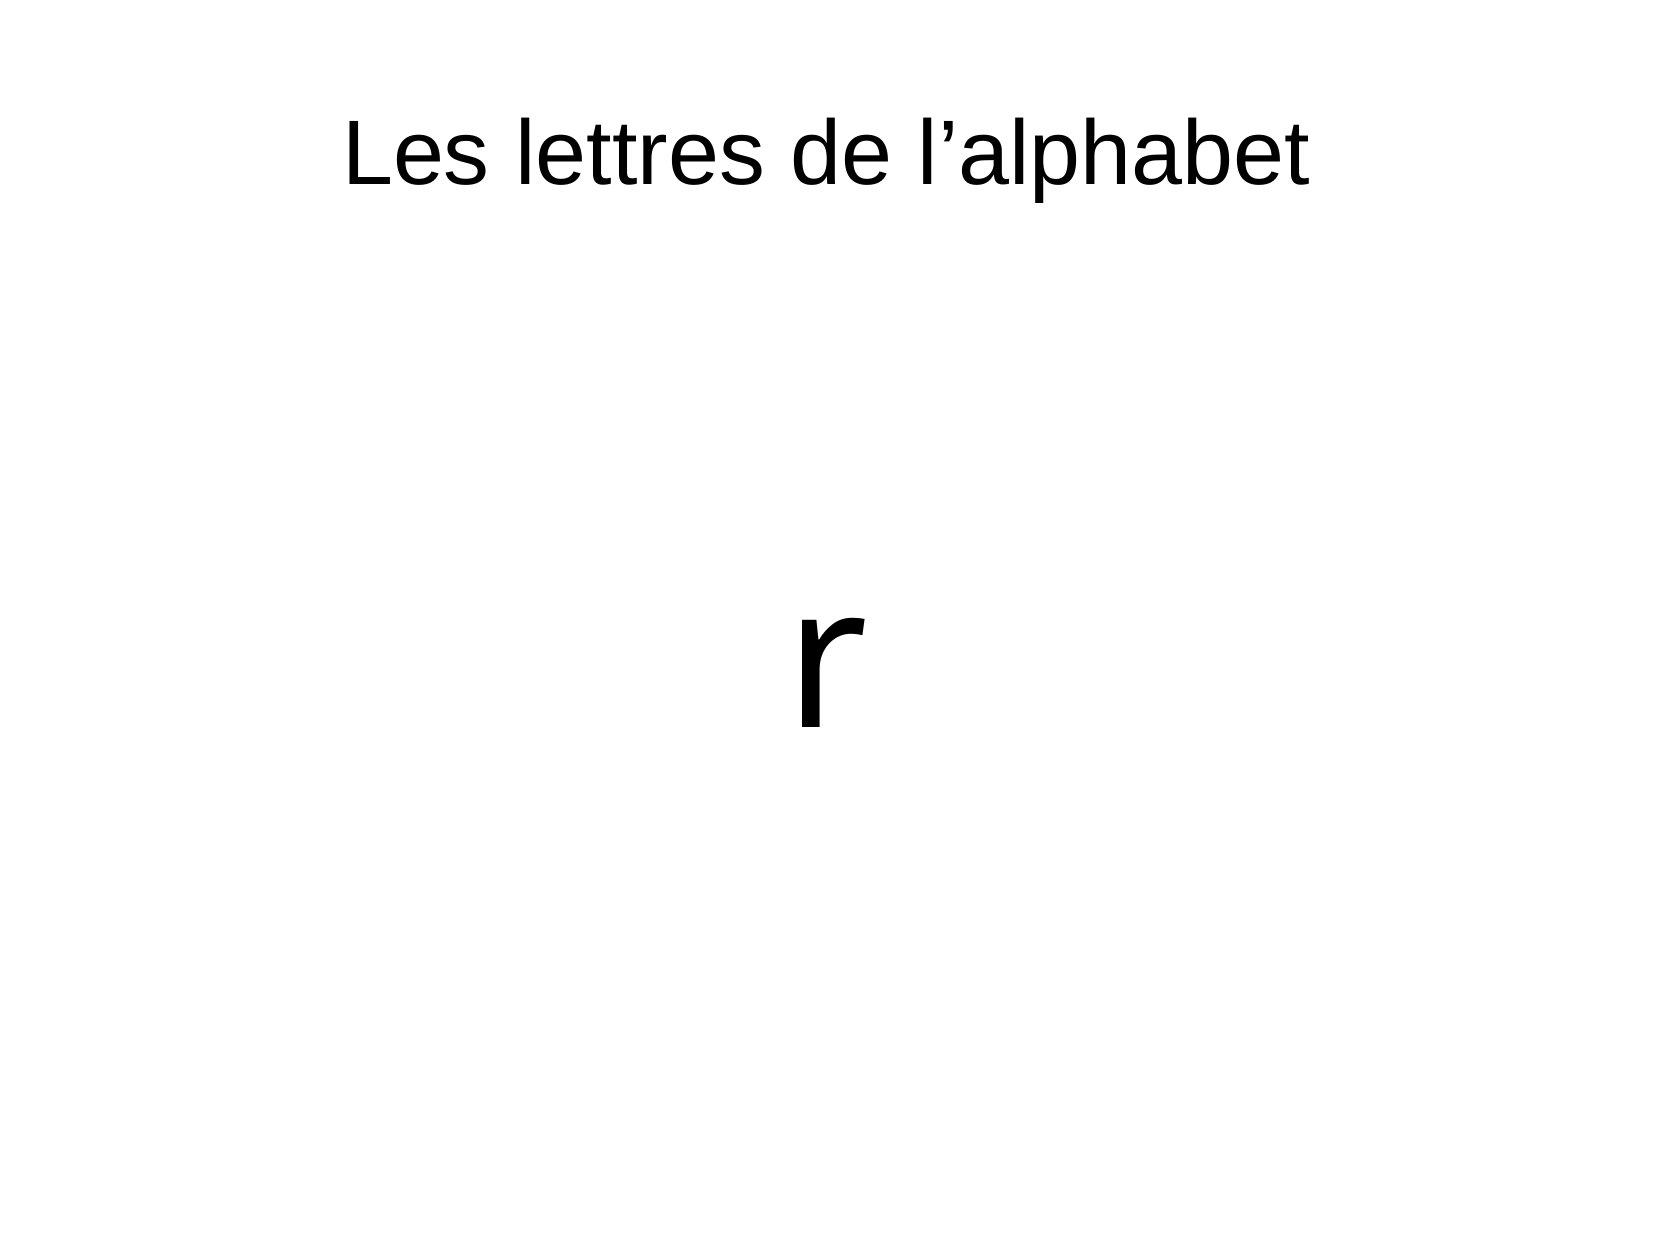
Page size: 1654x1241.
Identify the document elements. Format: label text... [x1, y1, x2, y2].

subtitle r [82, 290, 1571, 1010]
title Les lettres de l’alphabet [82, 49, 1571, 257]
